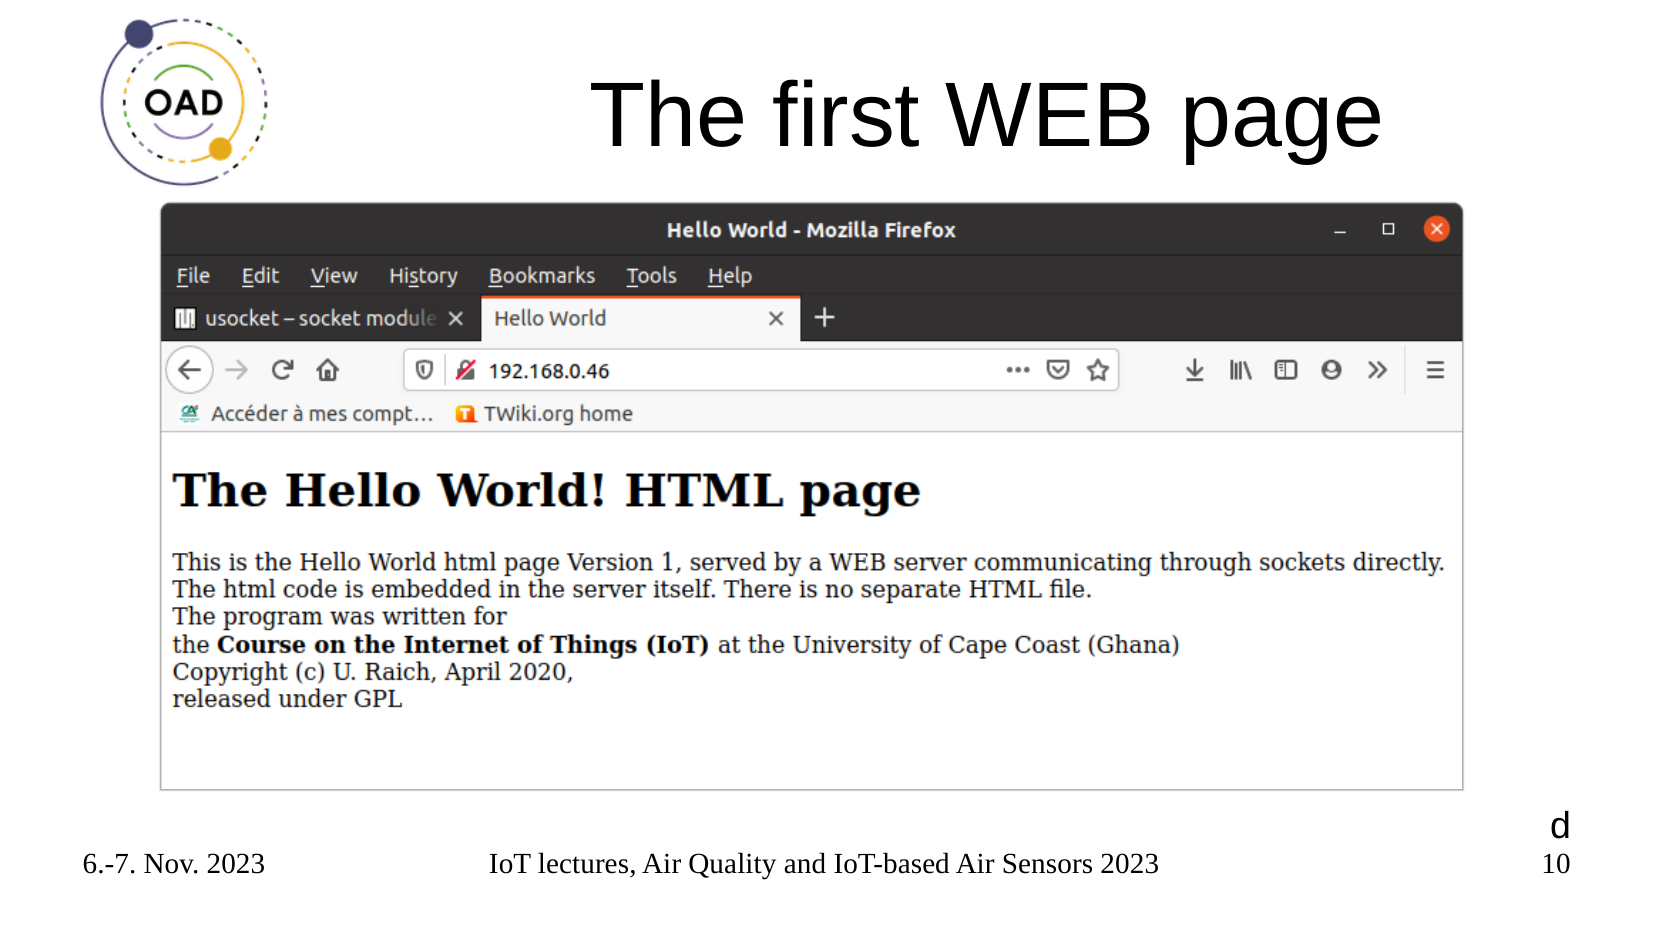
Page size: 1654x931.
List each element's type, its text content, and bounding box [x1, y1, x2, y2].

picture [59, 4, 1477, 805]
title The first WEB page [403, 37, 1571, 193]
text_box d [1535, 797, 1586, 855]
